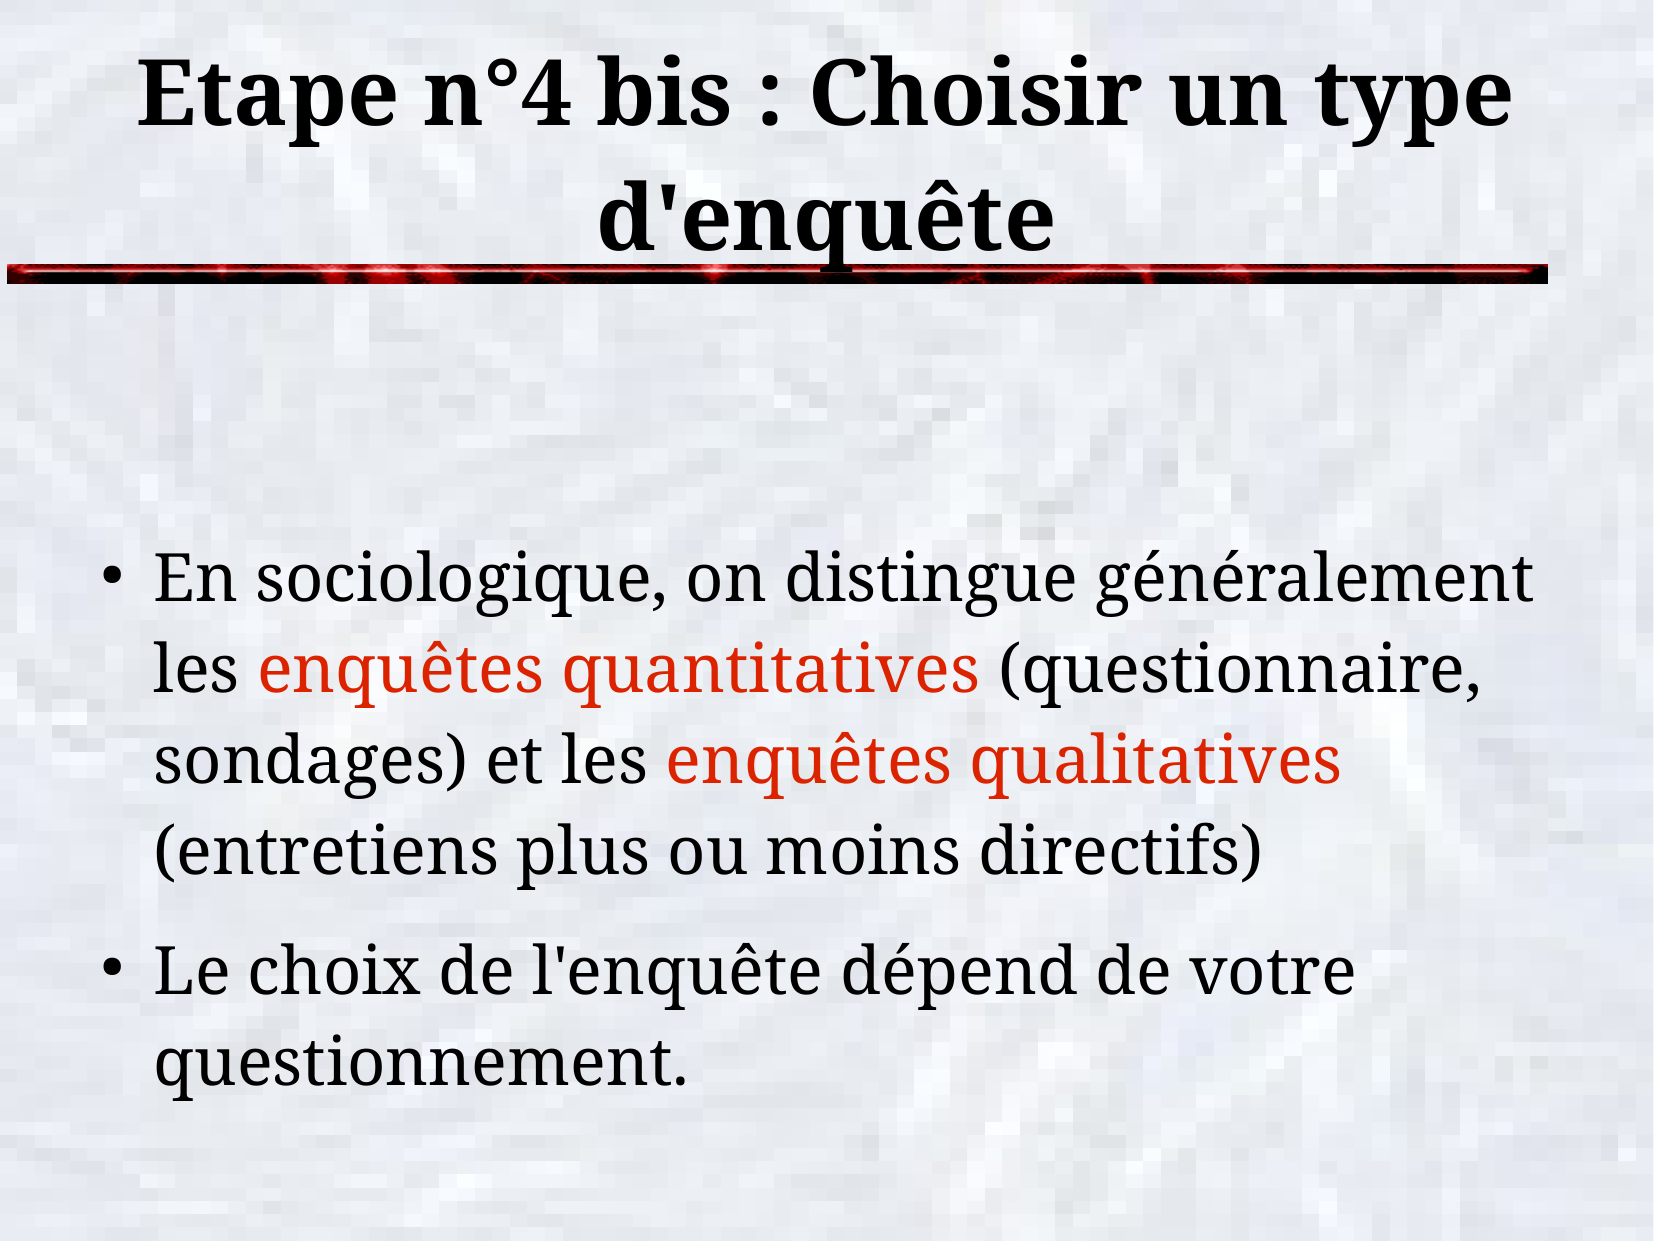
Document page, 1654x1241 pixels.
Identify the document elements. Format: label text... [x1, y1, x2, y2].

list En sociologique, on distingue généralement les enquêtes quantitatives (questionnaire, sondages) et les enquêtes qualitatives (entretiens plus ou moins directifs) Le choix de l'enquête dépend de votre questionnement. [82, 290, 1571, 1188]
picture [0, 0, 1654, 1241]
title Etape n°4 bis : Choisir un type d'enquête [82, 49, 1571, 257]
